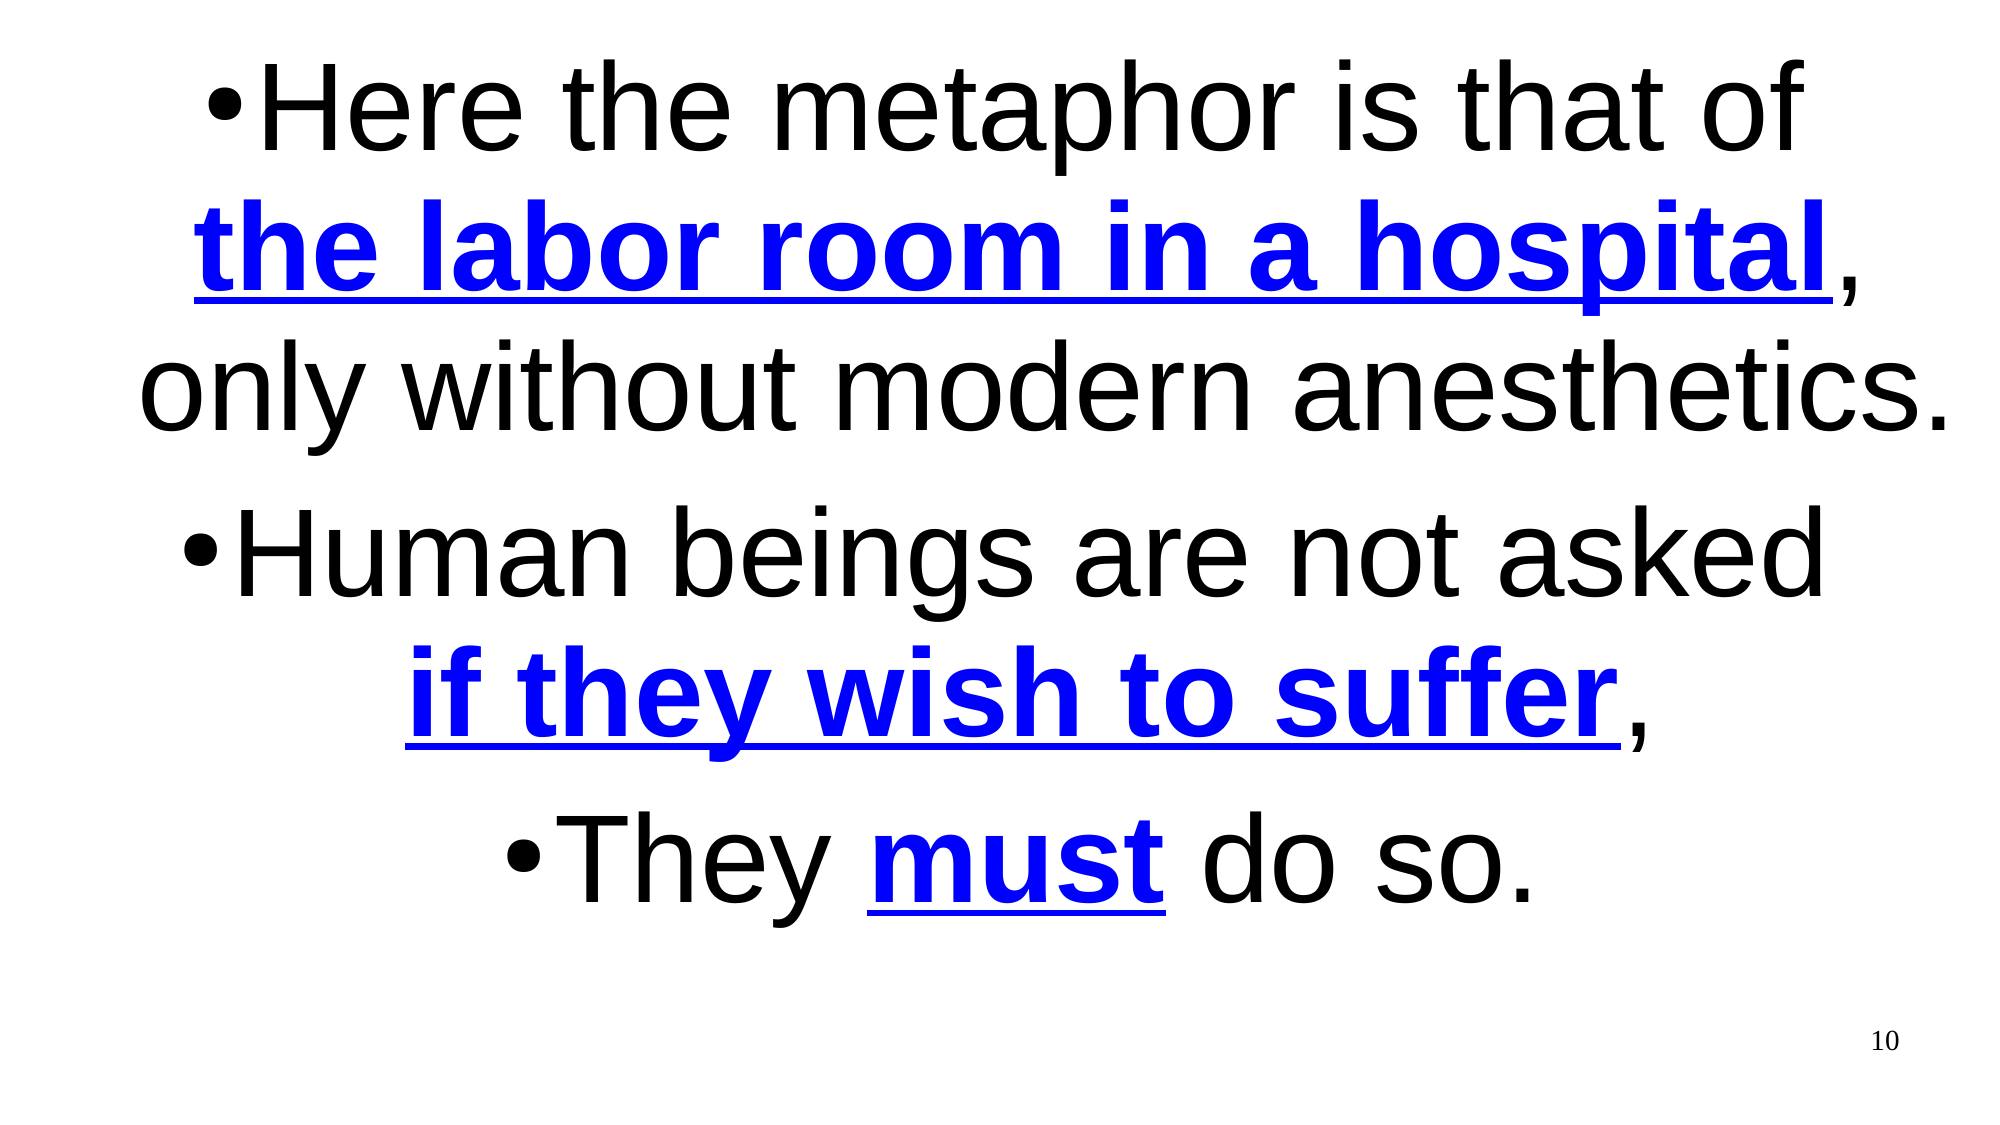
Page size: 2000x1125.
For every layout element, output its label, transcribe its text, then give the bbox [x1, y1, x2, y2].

list Here the metaphor is that of the labor room in a hospital, only without modern anesthetics. Human beings are not asked if they wish to suffer, They must do so. [37, 37, 1988, 1088]
